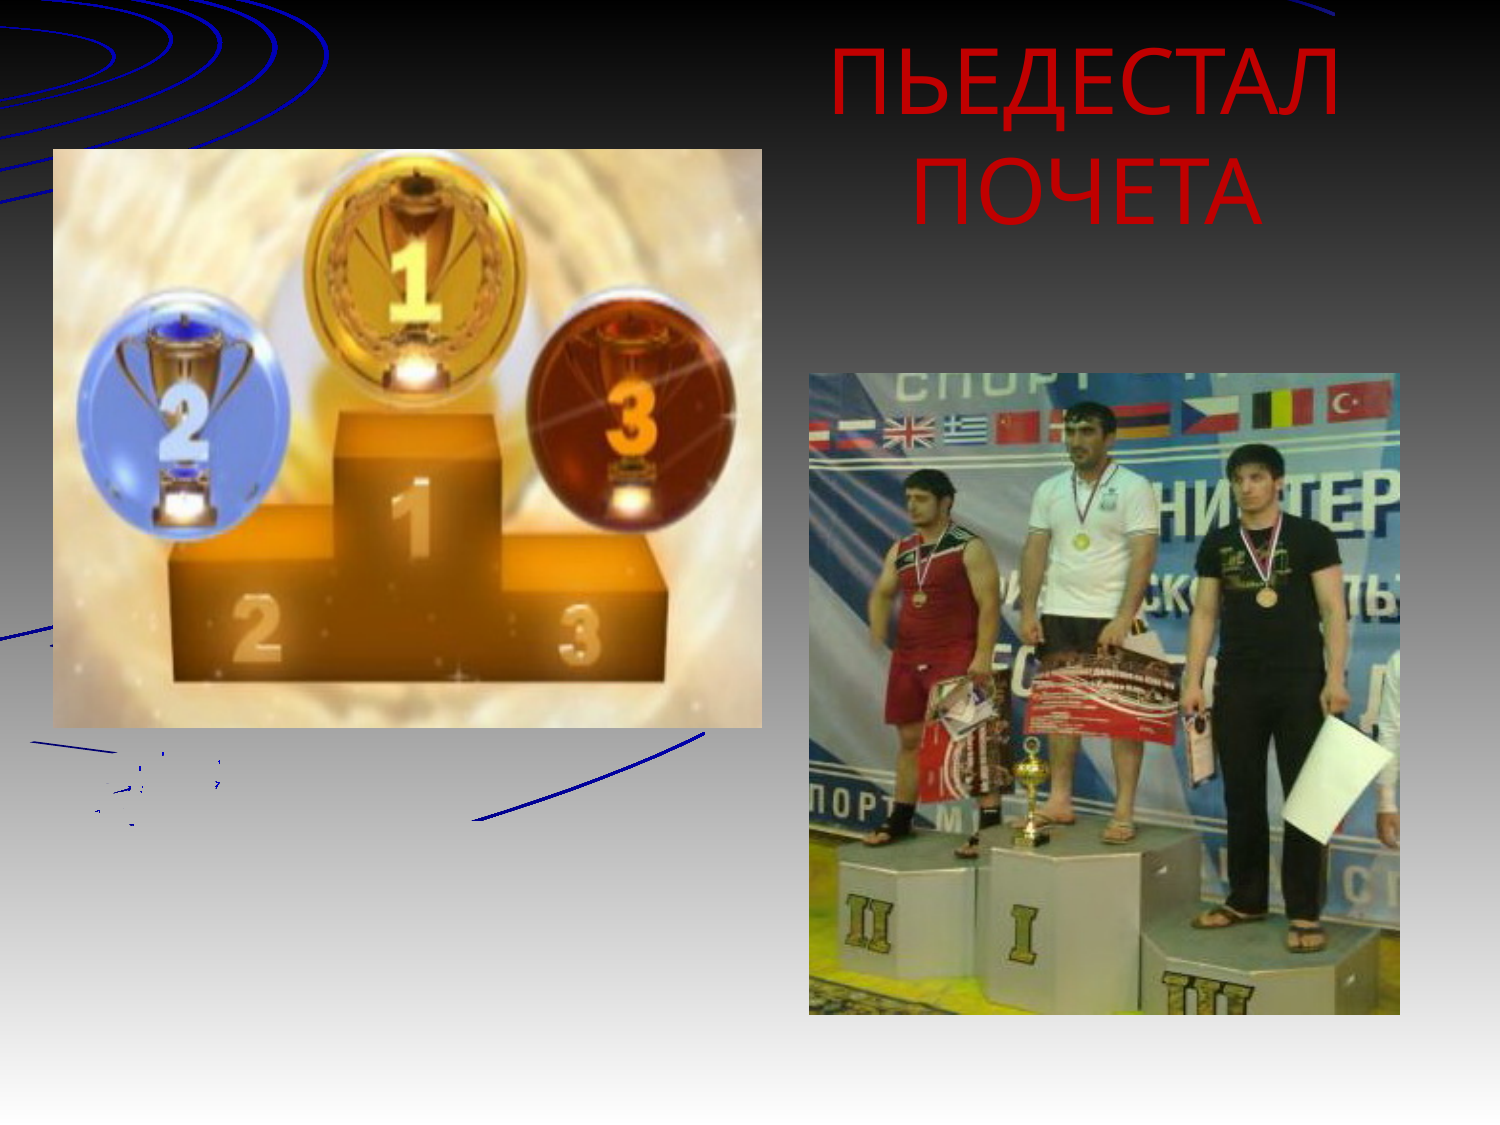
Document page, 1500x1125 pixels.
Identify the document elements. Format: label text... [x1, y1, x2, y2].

title ПЬЕДЕСТАЛ ПОЧЕТА [671, 49, 1500, 251]
picture [53, 149, 762, 728]
picture [809, 373, 1400, 1015]
